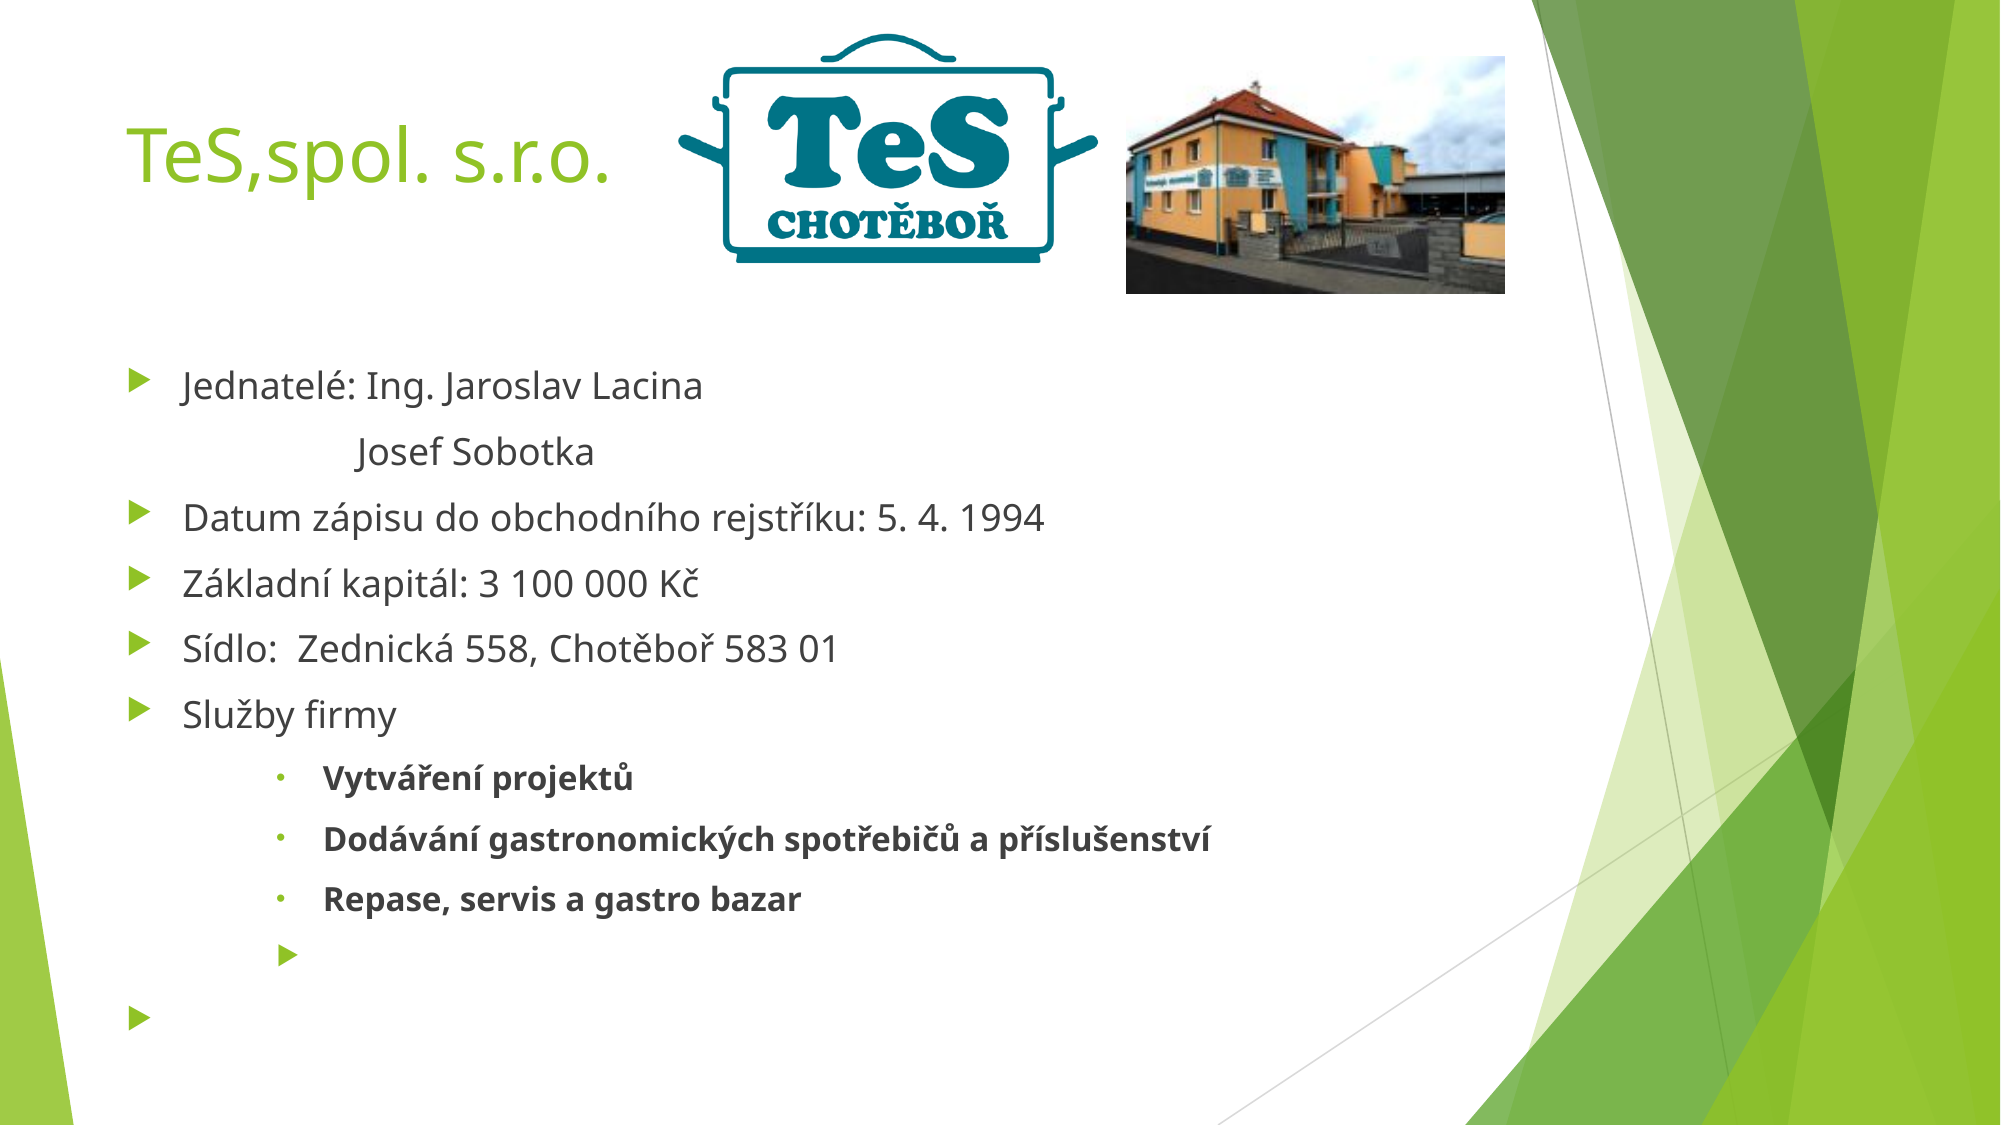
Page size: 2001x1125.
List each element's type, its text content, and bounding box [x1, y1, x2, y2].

picture [678, 0, 1505, 294]
list Jednatelé: Ing. Jaroslav Lacina Josef Sobotka Datum zápisu do obchodního rejstříku: 5. 4. 1994 Základní kapitál: 3 100 000 Kč Sídlo: Zednická 558, Chotěboř 583 01 Služby firmy Vytváření projektů Dodávání gastronomických spotřebičů a příslušenství Repase, servis a gastro bazar [111, 354, 1522, 992]
title TeS,spol. s.r.o. [111, 99, 1522, 317]
